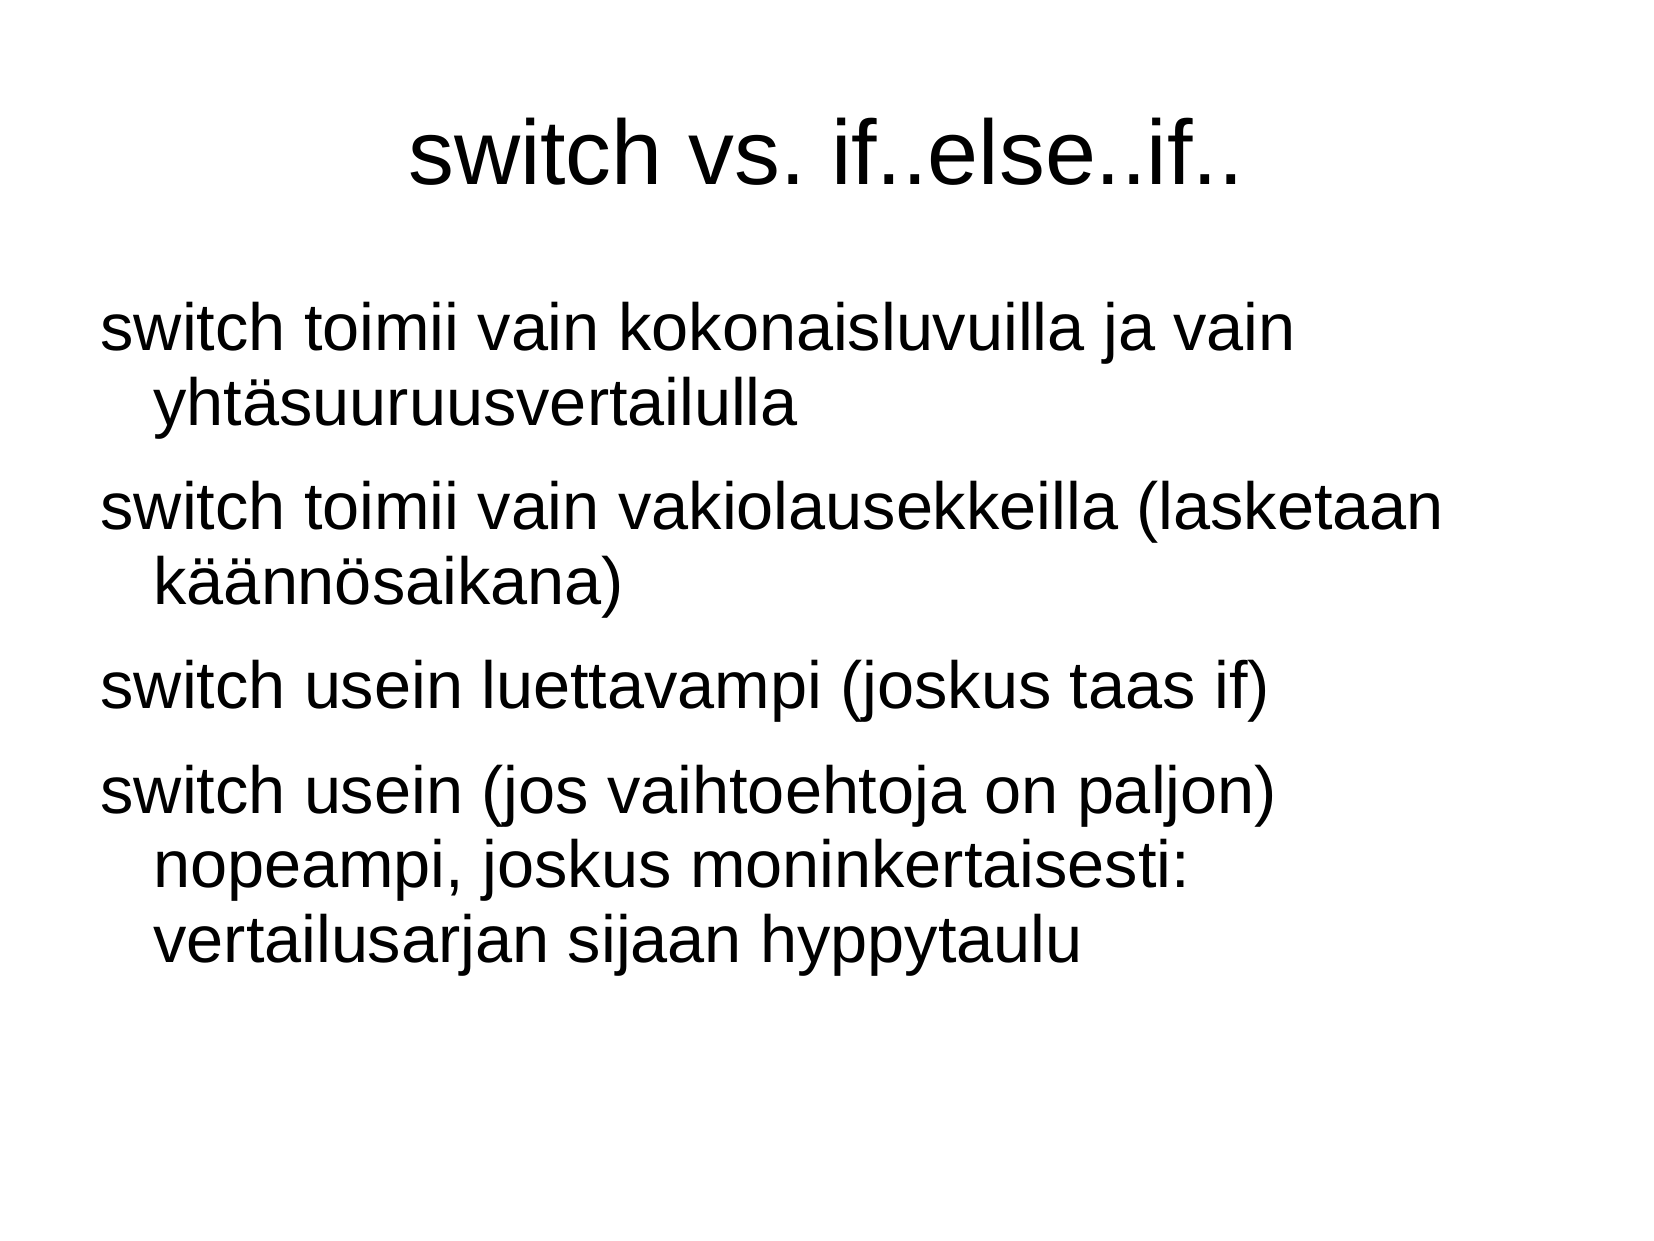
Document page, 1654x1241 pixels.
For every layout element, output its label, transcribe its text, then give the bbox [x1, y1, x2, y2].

list switch toimii vain kokonaisluvuilla ja vain yhtäsuuruusvertailulla switch toimii vain vakiolausekkeilla (lasketaan käännösaikana) switch usein luettavampi (joskus taas if) switch usein (jos vaihtoehtoja on paljon) nopeampi, joskus moninkertaisesti: vertailusarjan sijaan hyppytaulu [82, 290, 1571, 1094]
title switch vs. if..else..if.. [82, 49, 1571, 257]
